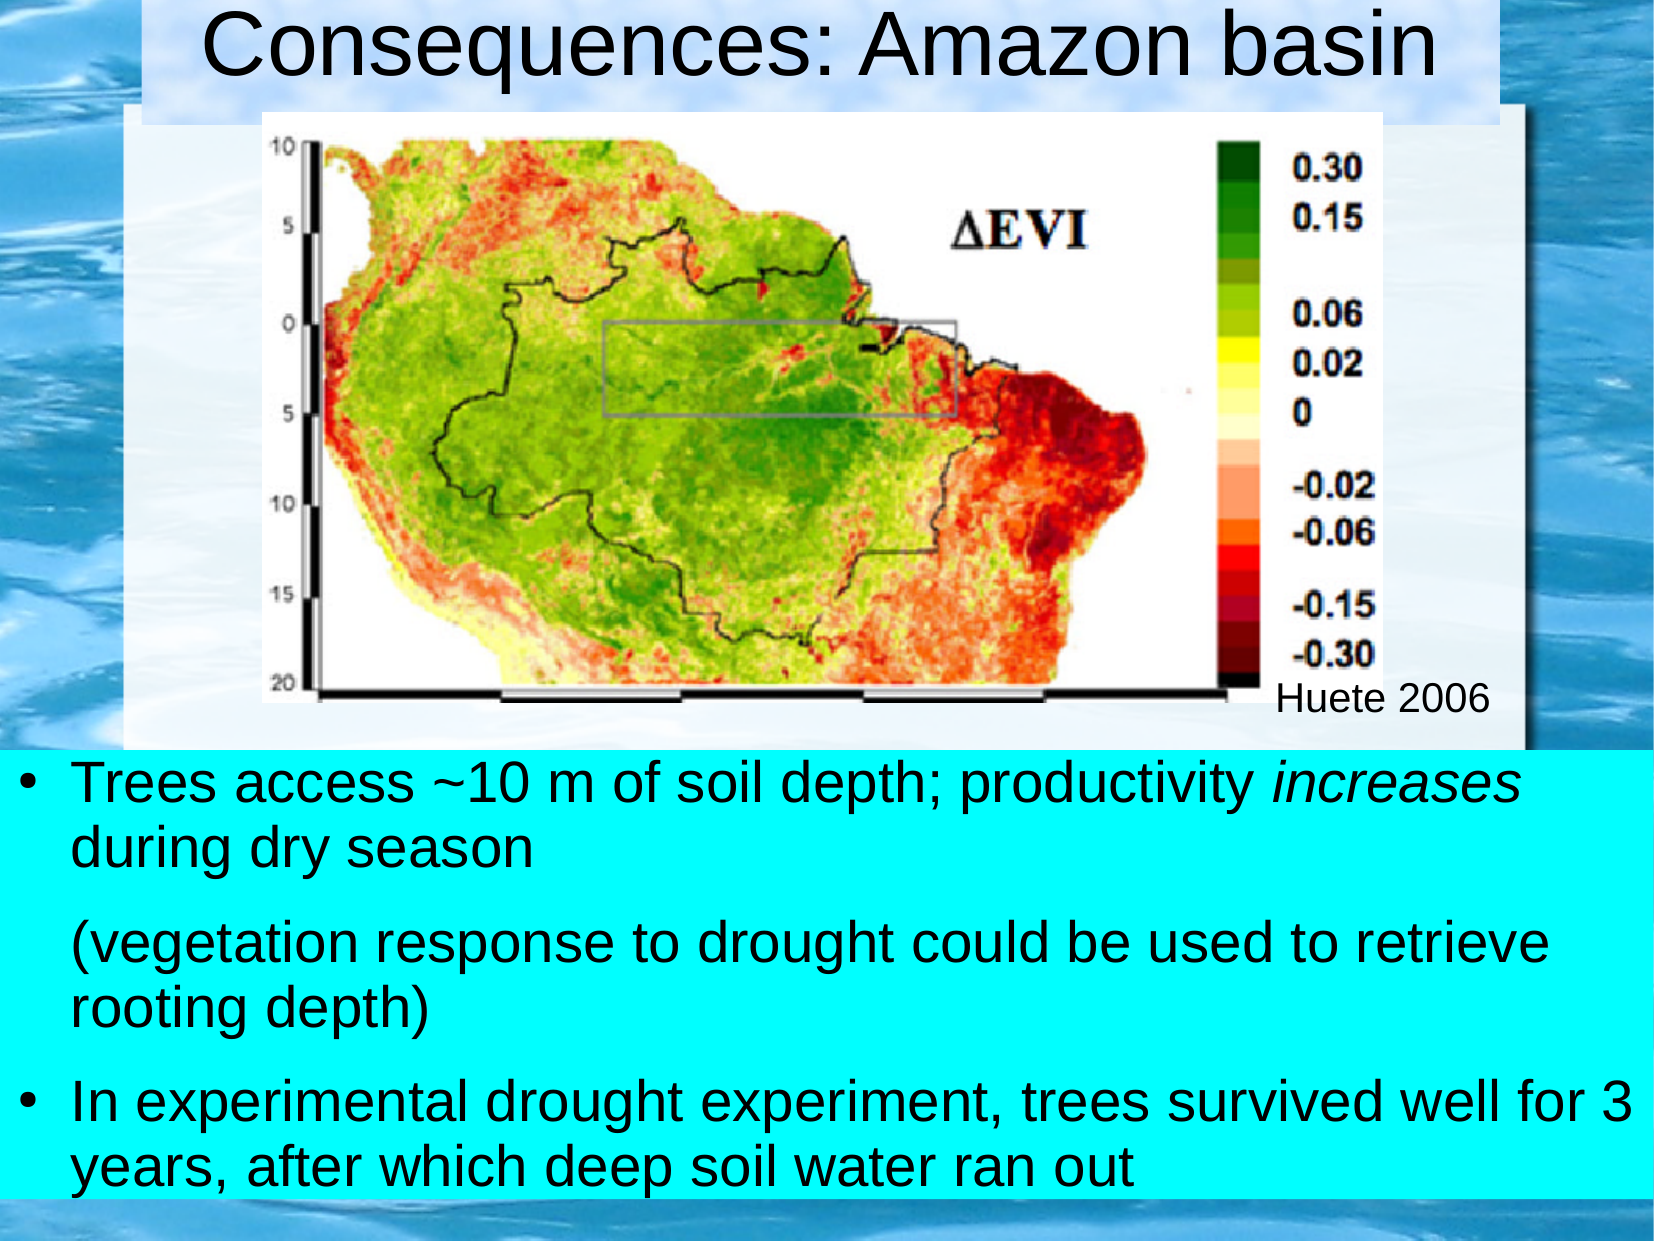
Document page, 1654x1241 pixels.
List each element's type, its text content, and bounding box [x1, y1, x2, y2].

picture [0, 1200, 1654, 1241]
list Trees access ~10 m of soil depth; productivity increases during dry season (vegetation response to drought could be used to retrieve rooting depth) In experimental drought experiment, trees survived well for 3 years, after which deep soil water ran out [0, 750, 1654, 1200]
text_box Huete 2006 [1275, 675, 1592, 722]
title Consequences: Amazon basin [141, 0, 1501, 125]
picture [0, 0, 1654, 750]
